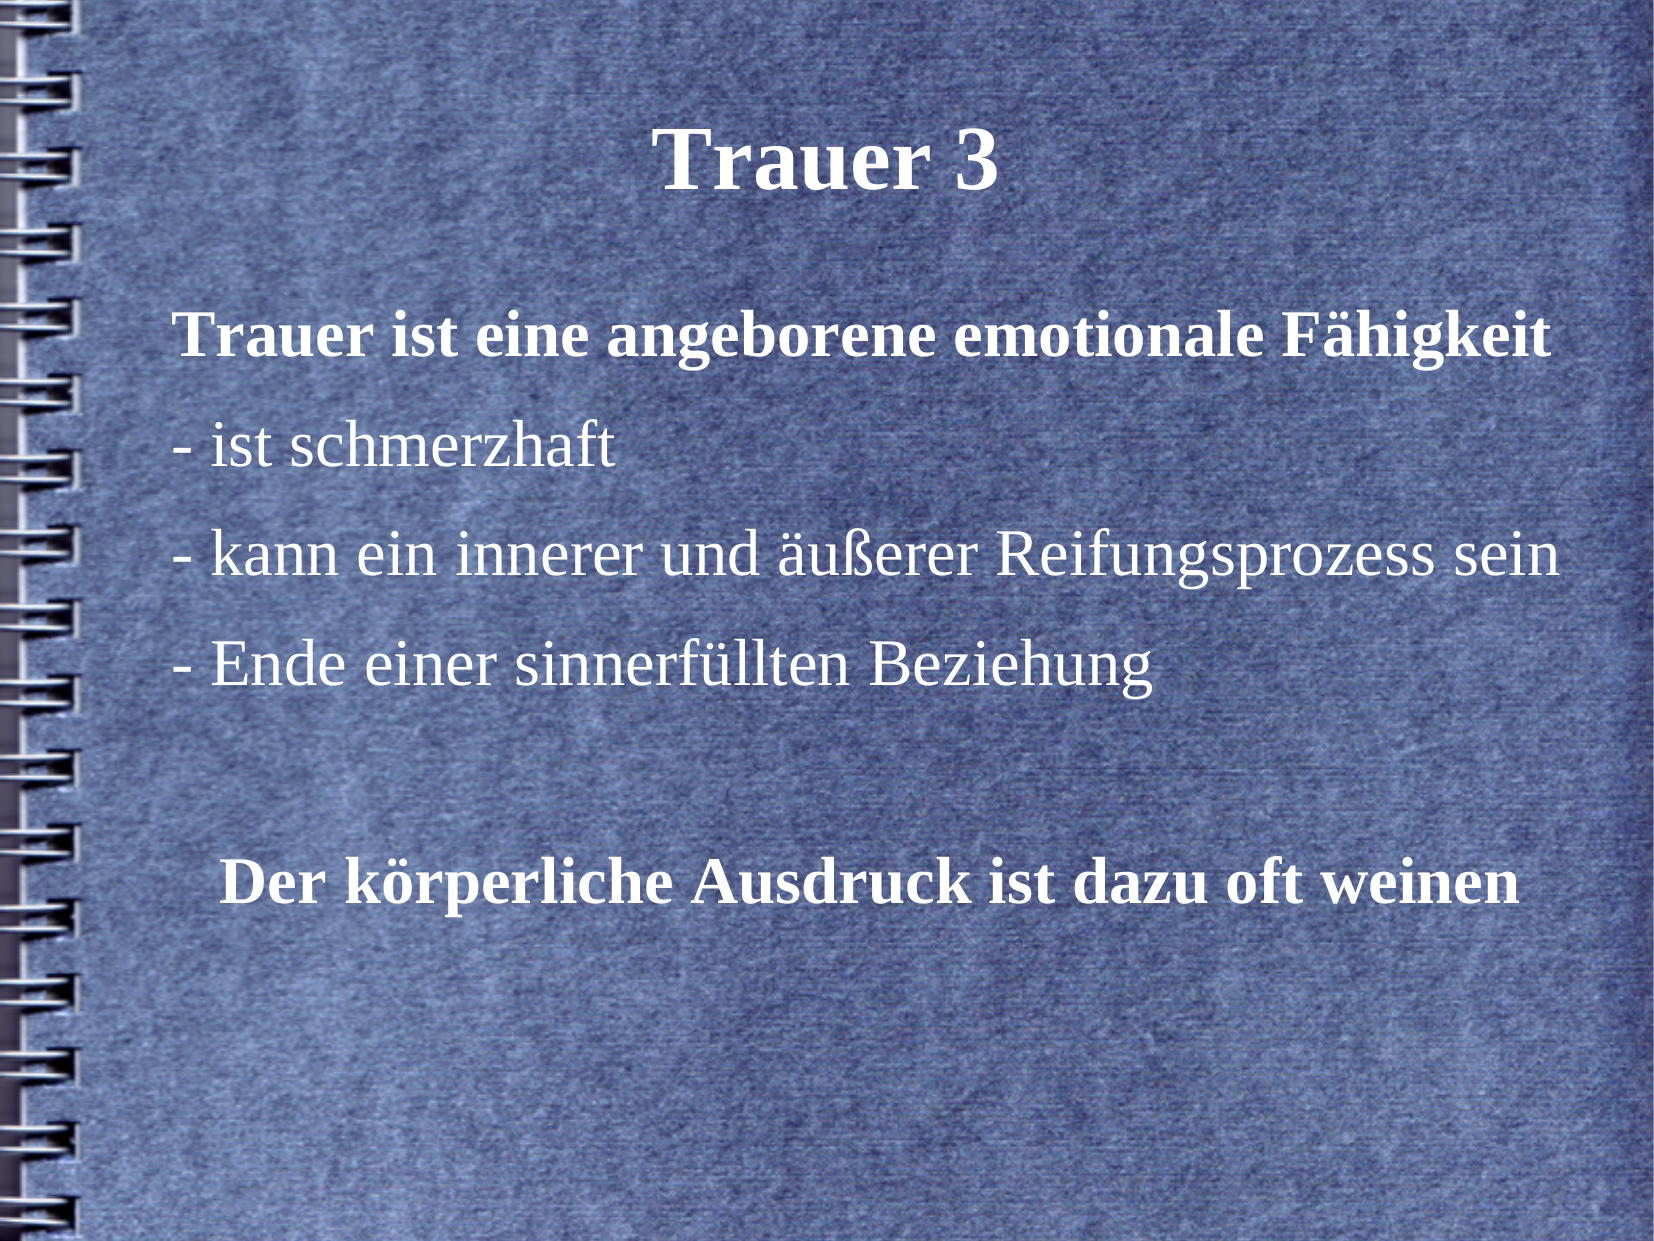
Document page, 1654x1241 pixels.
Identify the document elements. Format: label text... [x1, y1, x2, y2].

title Trauer 3 [82, 56, 1571, 250]
list Trauer ist eine angeborene emotionale Fähigkeit - ist schmerzhaft - kann ein innerer und äußerer Reifungsprozess sein - Ende einer sinnerfüllten Beziehung Der körperliche Ausdruck ist dazu oft weinen [82, 290, 1571, 1094]
picture [0, 0, 1654, 1241]
